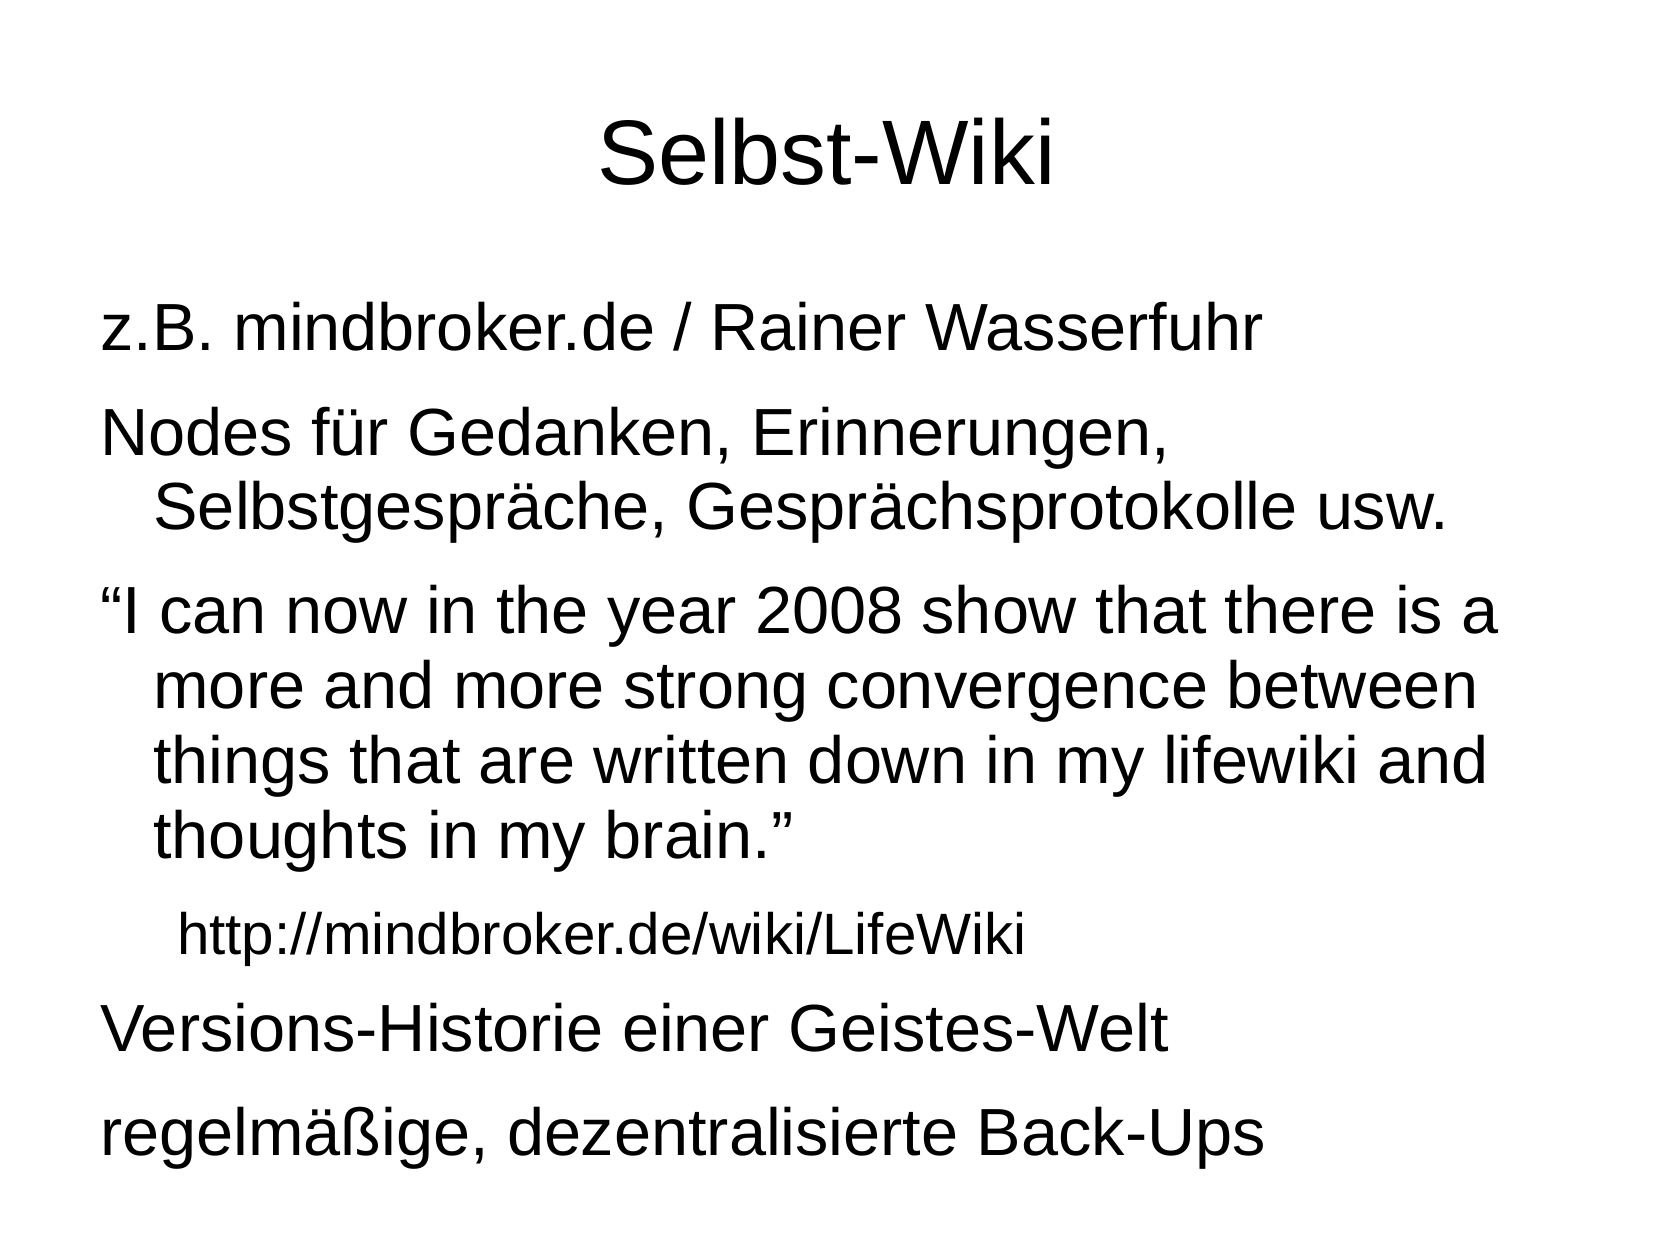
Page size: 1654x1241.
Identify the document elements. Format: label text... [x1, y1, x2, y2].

chart [571, 539, 1105, 674]
title Selbst-Wiki [82, 49, 1571, 257]
list z.B. mindbroker.de / Rainer Wasserfuhr Nodes für Gedanken, Erinnerungen, Selbstgespräche, Gesprächsprotokolle usw. “I can now in the year 2008 show that there is a more and more strong convergence between things that are written down in my lifewiki and thoughts in my brain.” http://mindbroker.de/wiki/LifeWiki Versions-Historie einer Geistes-Welt regelmäßige, dezentralisierte Back-Ups [82, 290, 1571, 1170]
